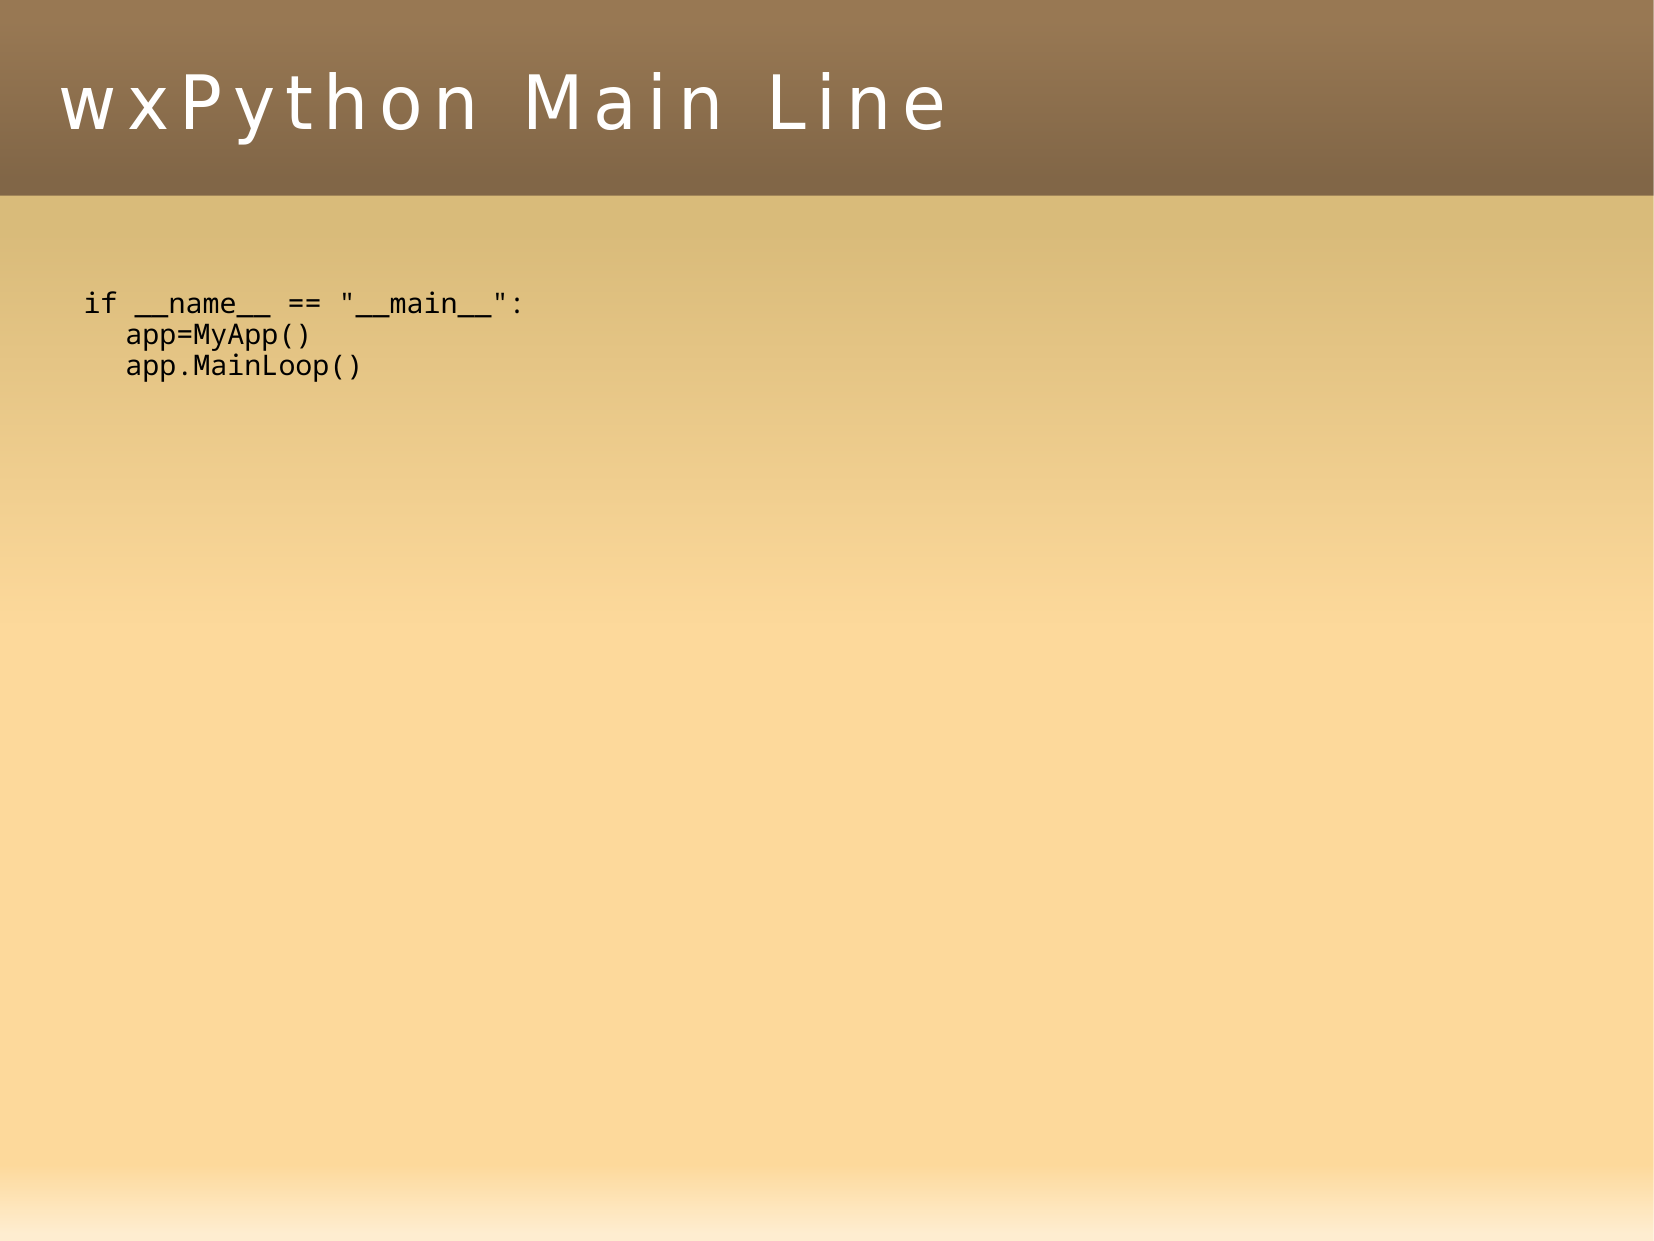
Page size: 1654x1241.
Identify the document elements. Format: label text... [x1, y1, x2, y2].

title wxPython Main Line [59, 29, 1595, 178]
chart [82, 290, 1571, 1109]
picture [0, 0, 1654, 1241]
